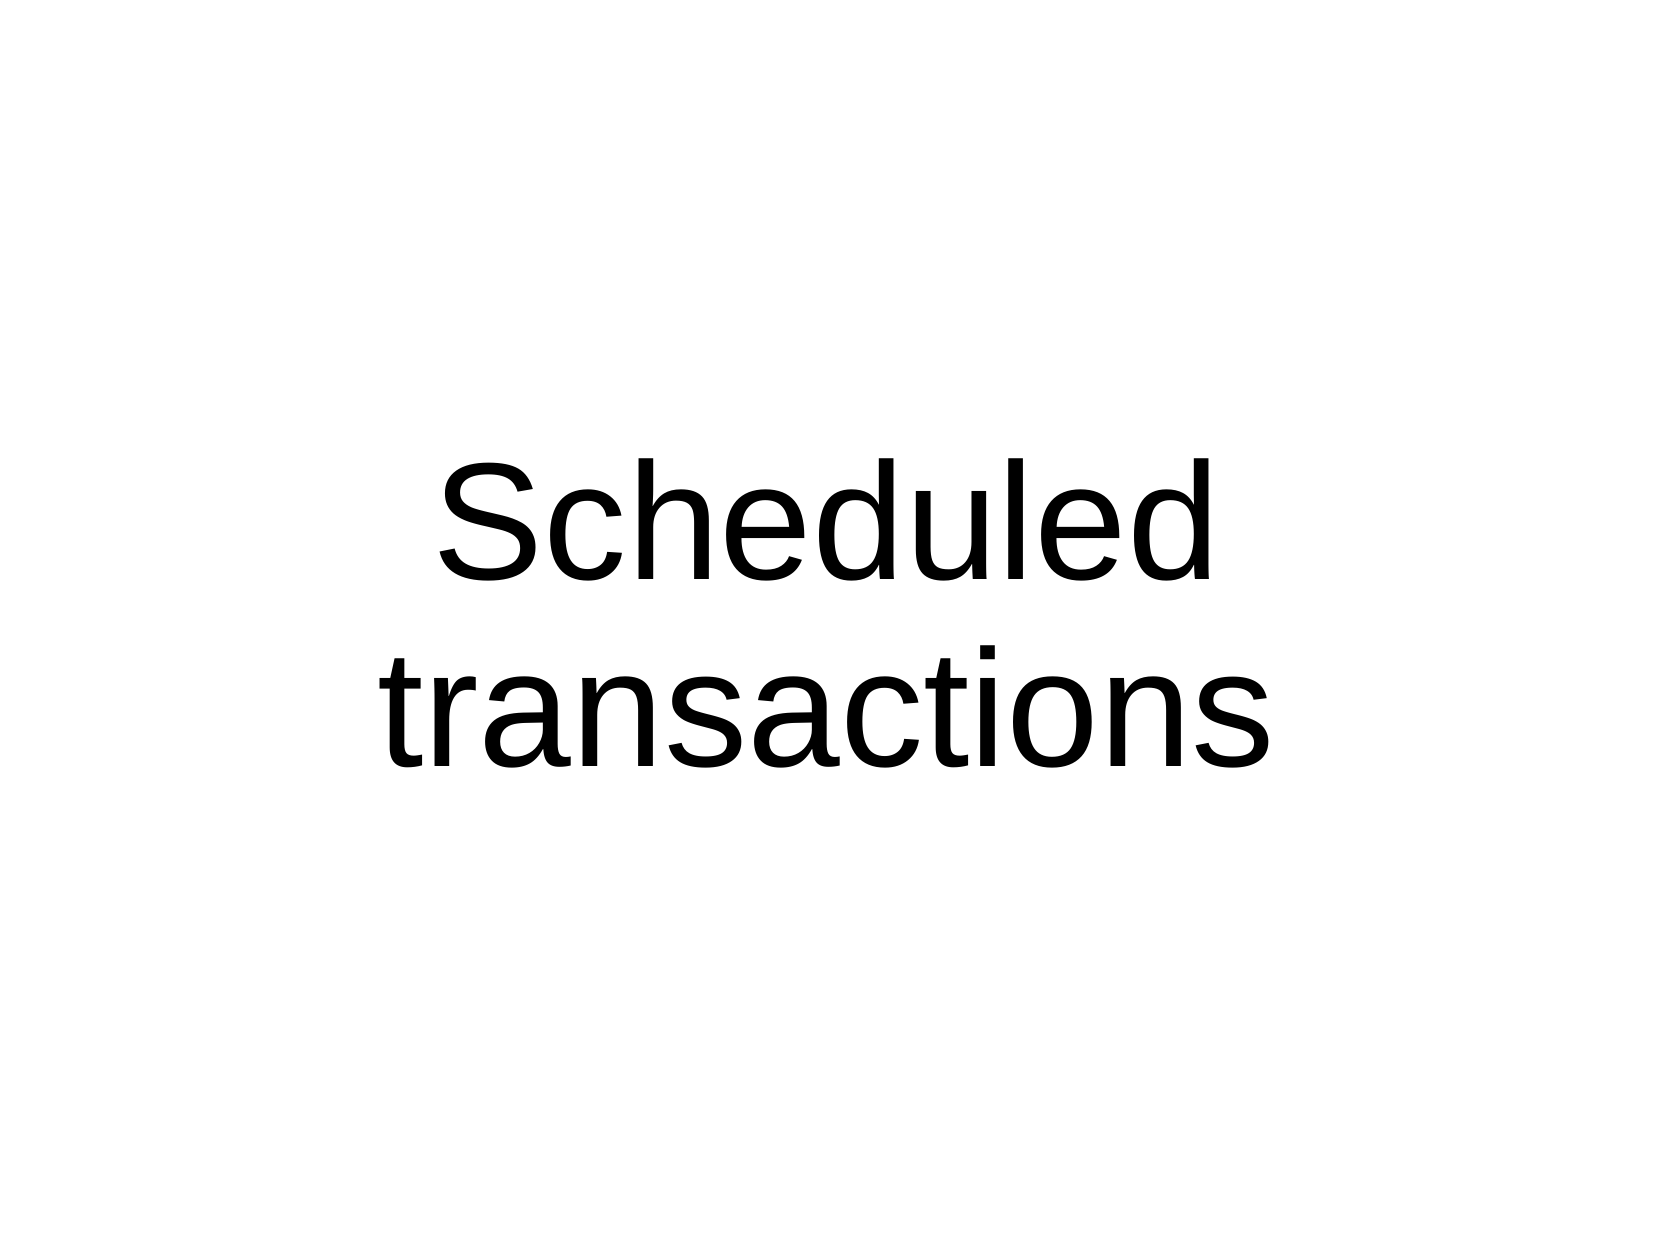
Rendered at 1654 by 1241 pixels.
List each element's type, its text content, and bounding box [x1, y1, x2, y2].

title Scheduled transactions [82, 56, 1571, 1174]
